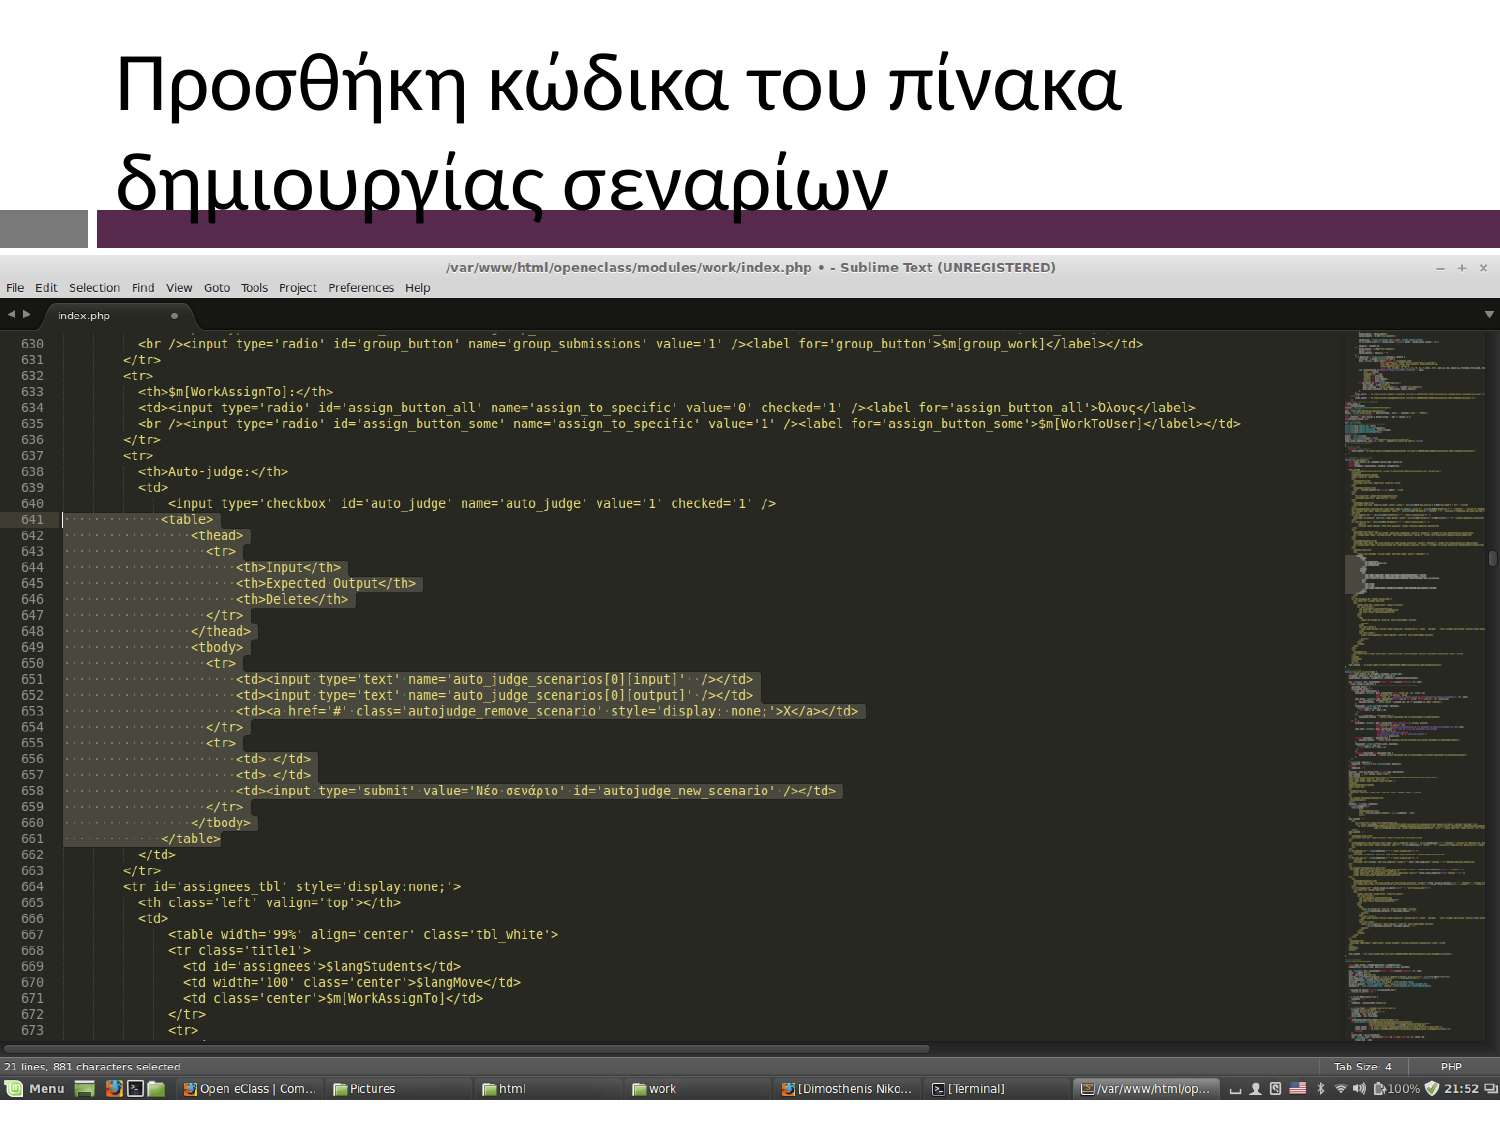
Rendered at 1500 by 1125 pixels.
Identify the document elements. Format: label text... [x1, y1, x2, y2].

picture [0, 255, 1500, 1100]
title Προσθήκη κώδικα του πίνακα δημιουργίας σεναρίων [100, 19, 1438, 182]
